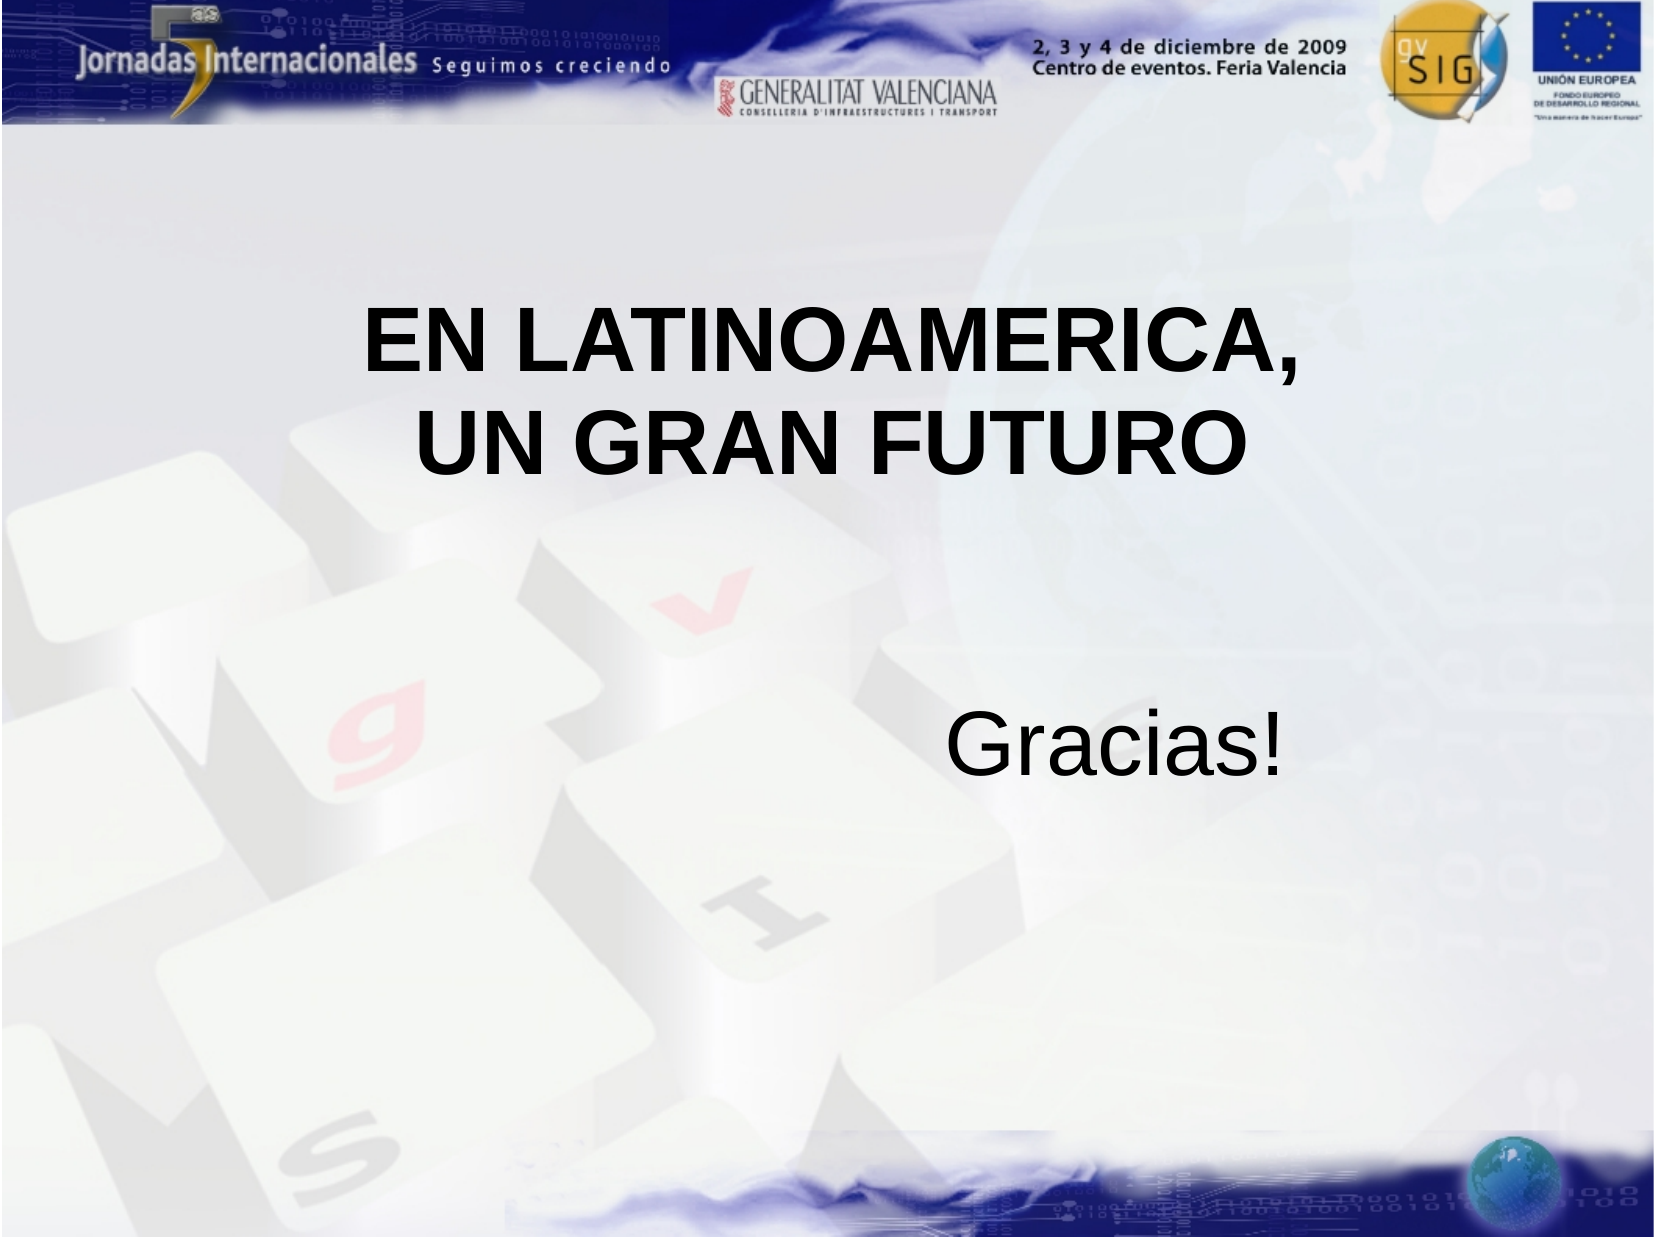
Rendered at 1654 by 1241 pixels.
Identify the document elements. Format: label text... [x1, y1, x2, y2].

picture [2, 0, 1654, 1237]
title EN LATINOAMERICA, UN GRAN FUTURO [88, 288, 1577, 494]
list Gracias! [944, 692, 1506, 1004]
